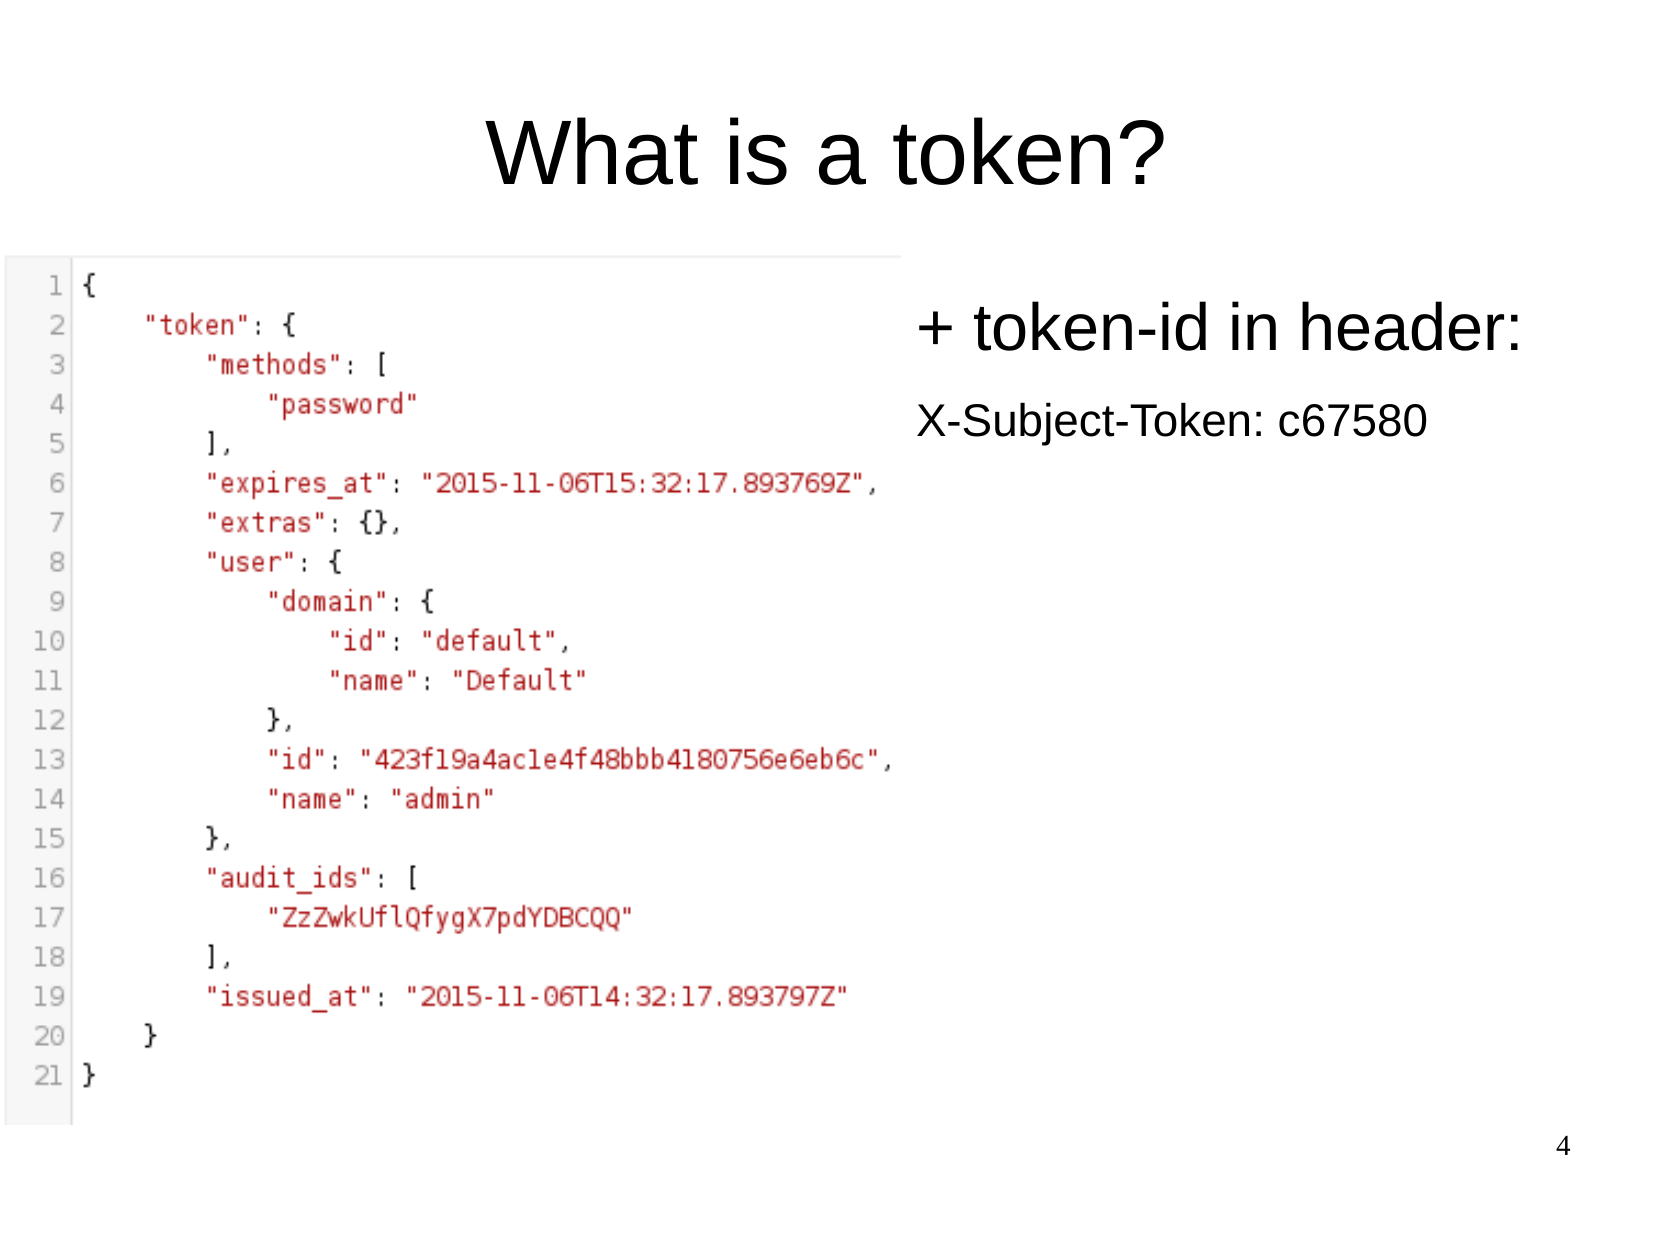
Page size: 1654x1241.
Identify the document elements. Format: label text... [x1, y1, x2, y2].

title What is a token? [82, 49, 1571, 257]
list + token-id in header: X-Subject-Token: c67580 [845, 290, 1572, 1216]
picture [3, 254, 901, 1126]
